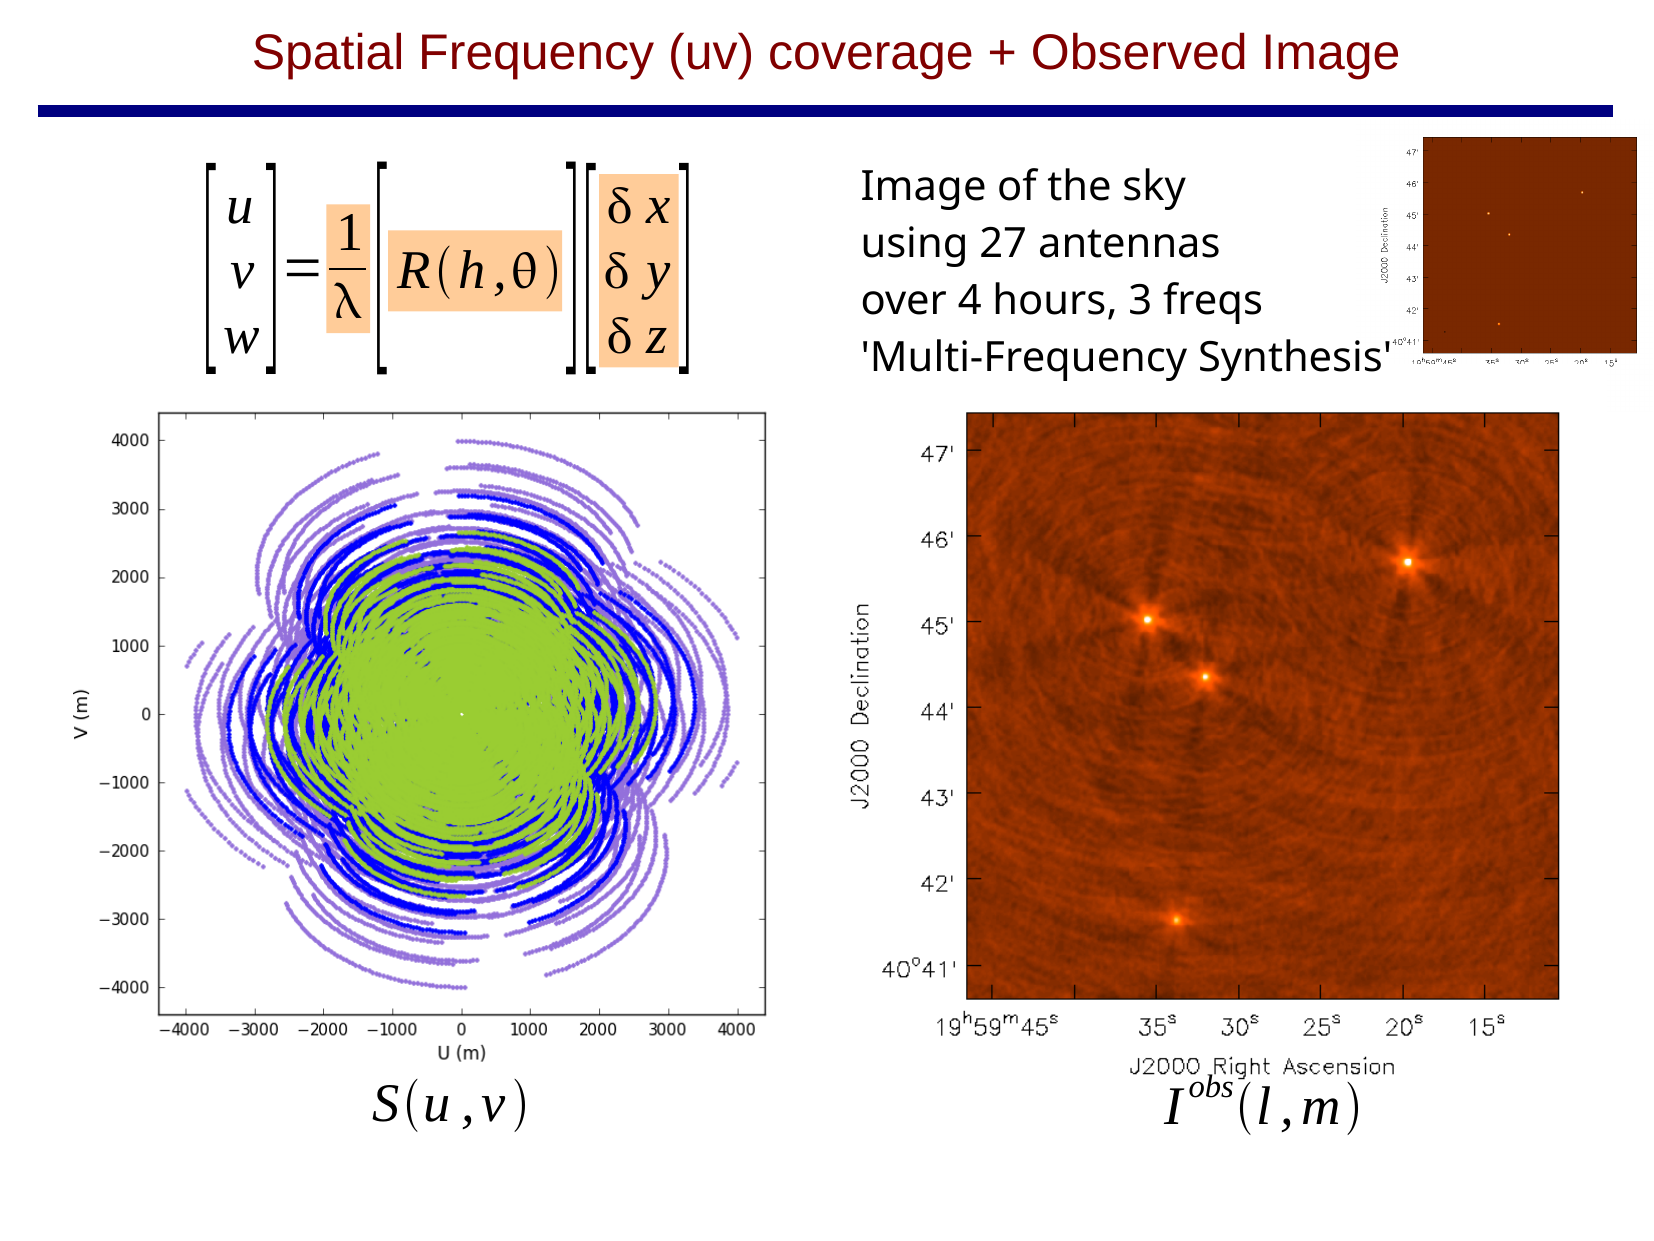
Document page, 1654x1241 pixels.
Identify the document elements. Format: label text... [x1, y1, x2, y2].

picture [60, 119, 1653, 1160]
text_box Image of the sky using 27 antennas over 4 hours, 3 freqs 'Multi-Frequency Synthesis' [845, 148, 1503, 378]
title Spatial Frequency (uv) coverage + Observed Image [82, 15, 1571, 89]
chart [189, 158, 708, 377]
chart [355, 1073, 541, 1136]
chart [1147, 1070, 1375, 1140]
